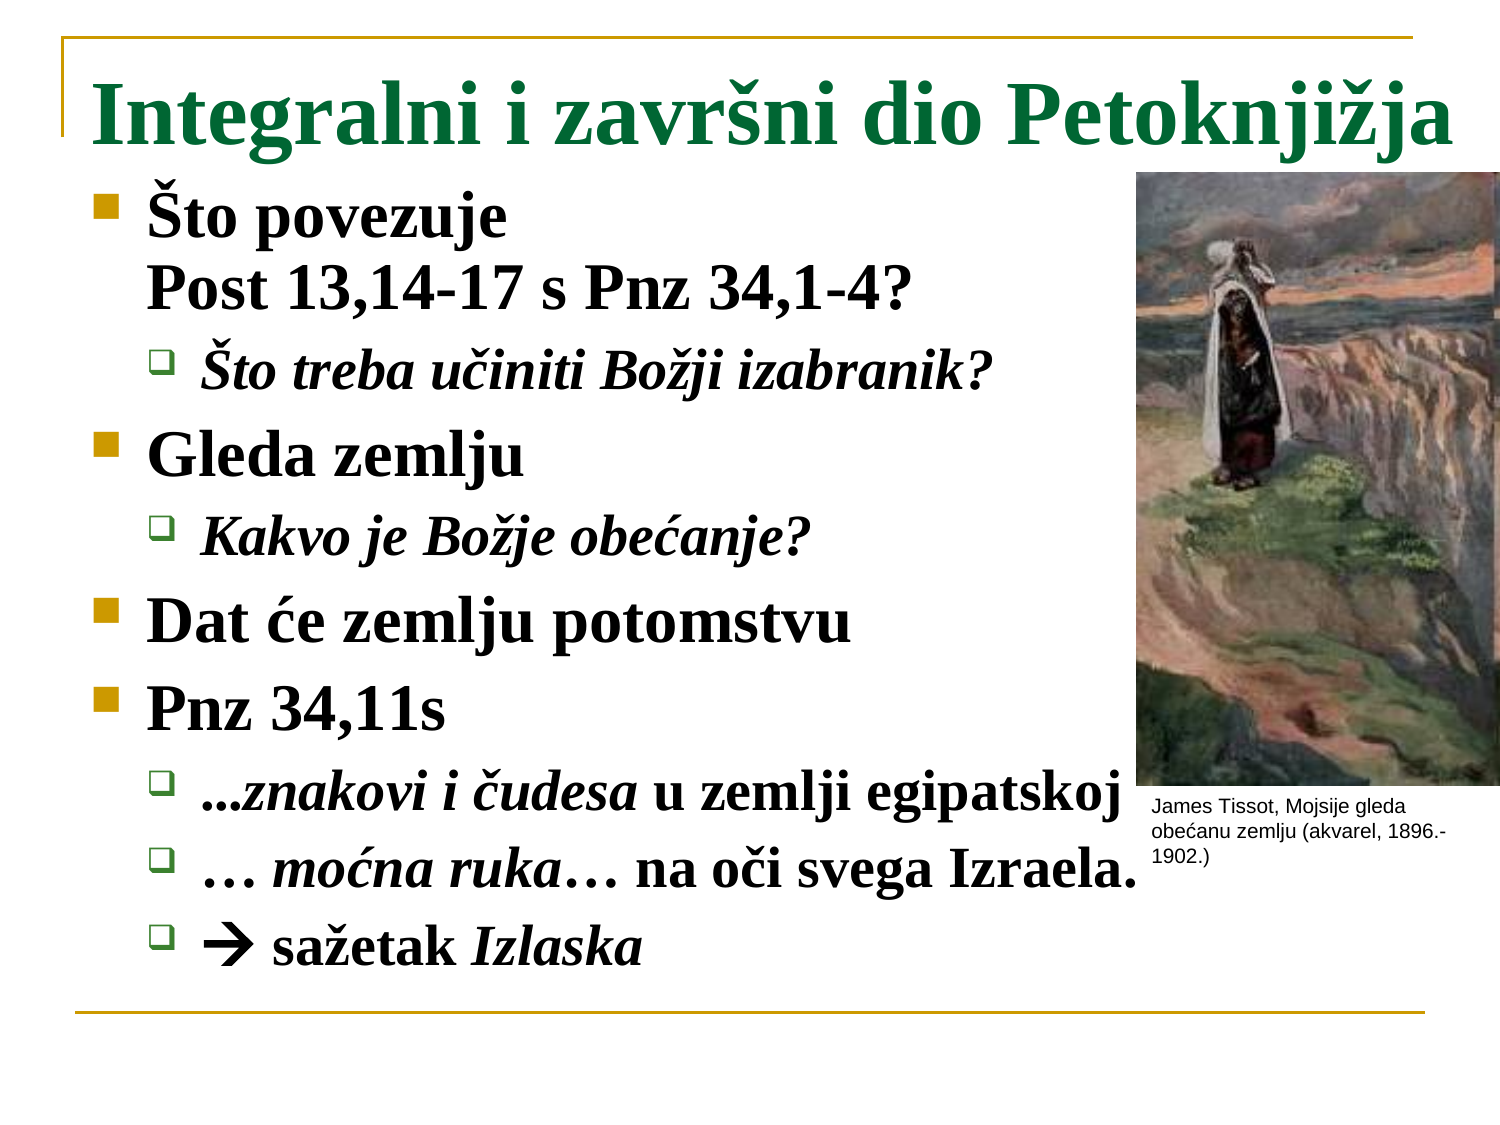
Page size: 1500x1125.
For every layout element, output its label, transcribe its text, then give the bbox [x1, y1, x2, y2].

picture [1136, 172, 1500, 786]
list Što povezuje Post 13,14-17 s Pnz 34,1-4? Što treba učiniti Božji izabranik? Gleda zemlju Kakvo je Božje obećanje? Dat će zemlju potomstvu Pnz 34,11s ...znakovi i čudesa u zemlji egipatskoj … moćna ruka… na oči svega Izraela.  sažetak Izlaska [75, 172, 1409, 1006]
text_box James Tissot, Mojsije gleda obećanu zemlju (akvarel, 1896.-1902.) [1136, 785, 1479, 876]
title Integralni i završni dio Petoknjižja [75, 45, 1500, 172]
